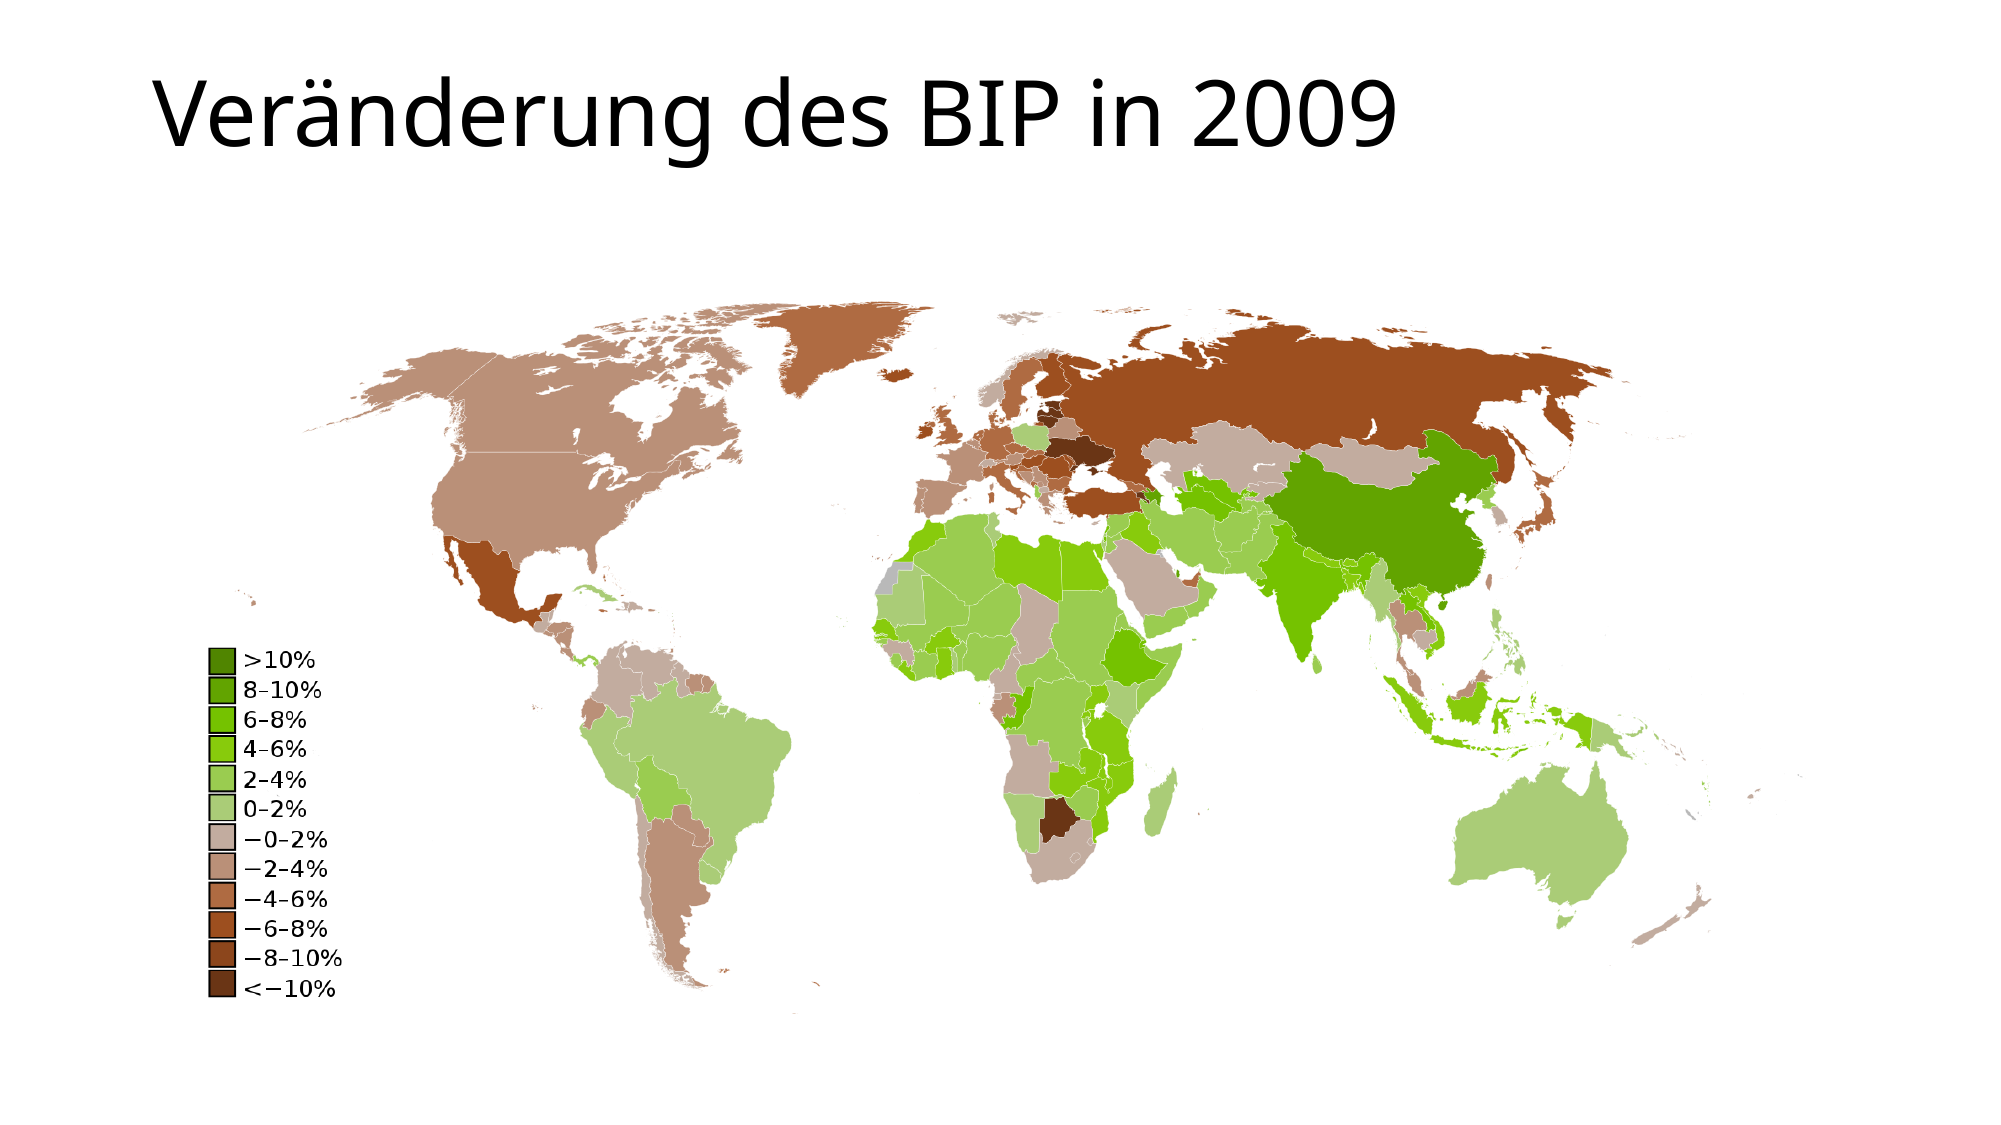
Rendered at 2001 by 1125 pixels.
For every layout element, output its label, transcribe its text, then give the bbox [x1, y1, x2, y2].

title Veränderung des BIP in 2009 [137, 59, 1863, 278]
picture [191, 299, 1809, 1014]
